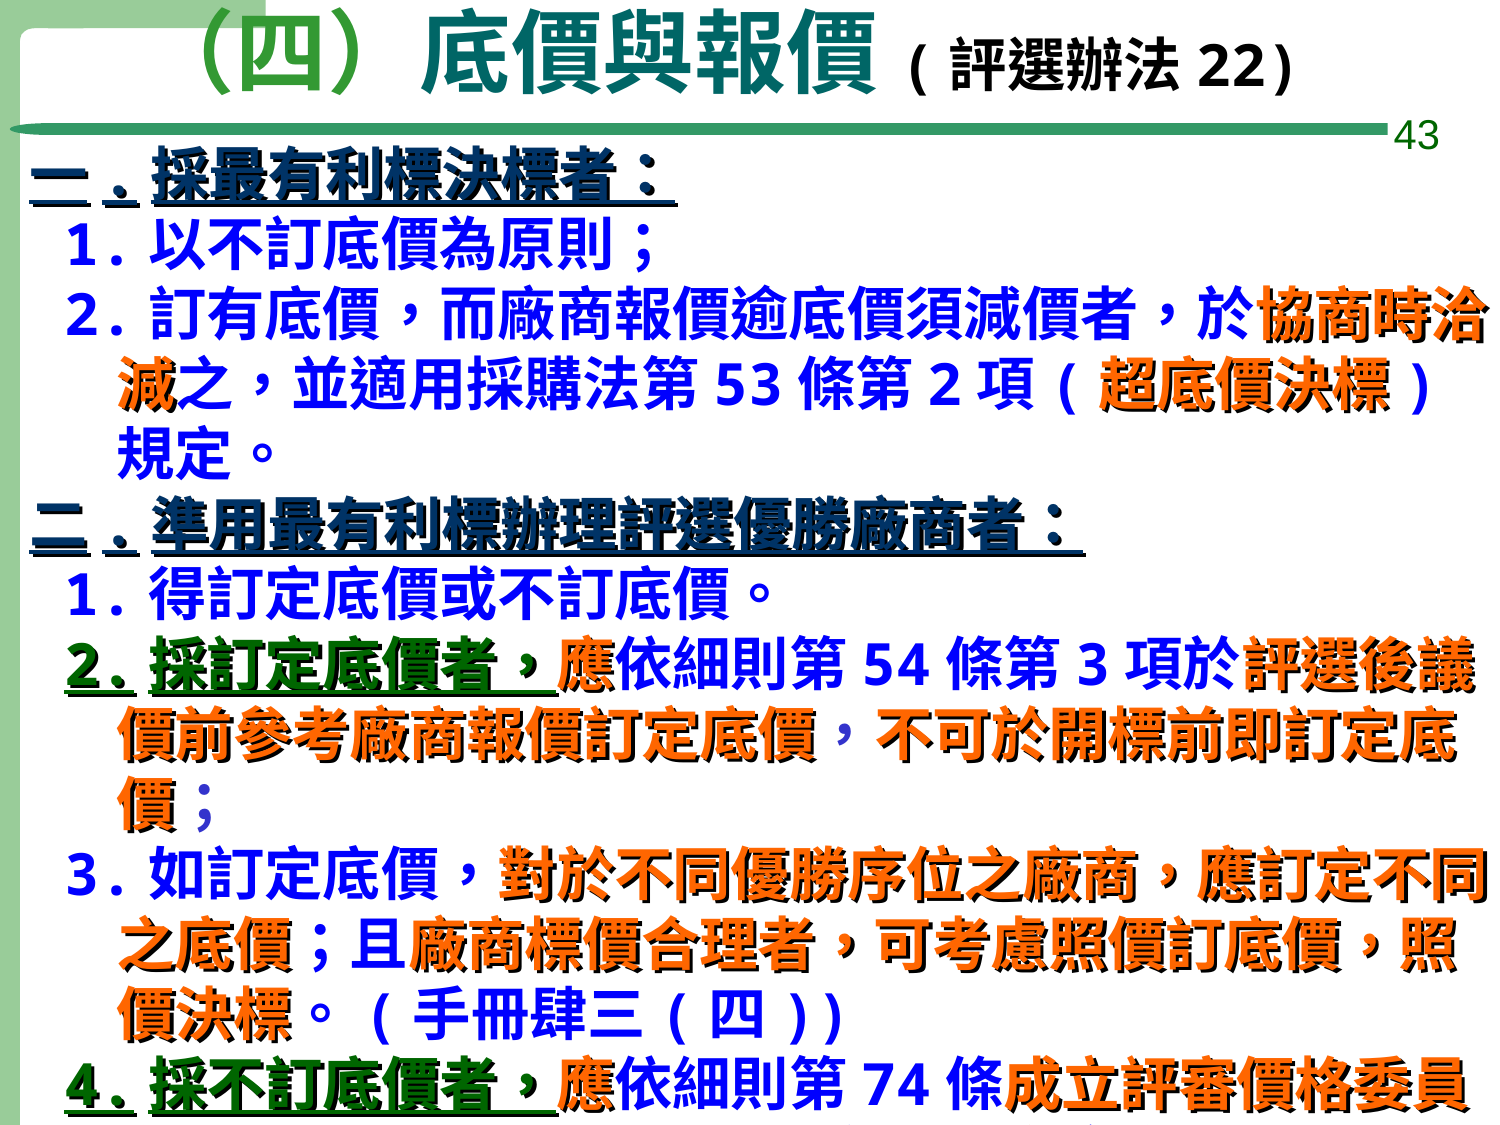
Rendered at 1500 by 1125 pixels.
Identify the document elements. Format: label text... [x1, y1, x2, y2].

text_box 一.採最有利標決標者： 1.以不訂底價為原則； 2.訂有底價，而廠商報價逾底價須減價者，於協商時洽減之，並適用採購法第53條第2項(超底價決標)規定。 二.準用最有利標辦理評選優勝廠商者： 1.得訂定底價或不訂底價。 2.採訂定底價者，應依細則第54條第3項於評選後議價前參考廠商報價訂定底價，不可於開標前即訂定底價； 3.如訂定底價，對於不同優勝序位之廠商，應訂定不同之底價；且廠商標價合理者，可考慮照價訂底價，照價決標。(手冊肆三(四)) 4.採不訂底價者，應依細則第74條成立評審價格委員會(得以採購評選委員會代之)審定廠商報價。 三.廠商之報價應納入評選或綜合考量。 [29, 137, 1500, 1125]
title （四）底價與報價(評選辦法22) [0, 0, 1500, 138]
text_box [1378, 90, 1491, 137]
